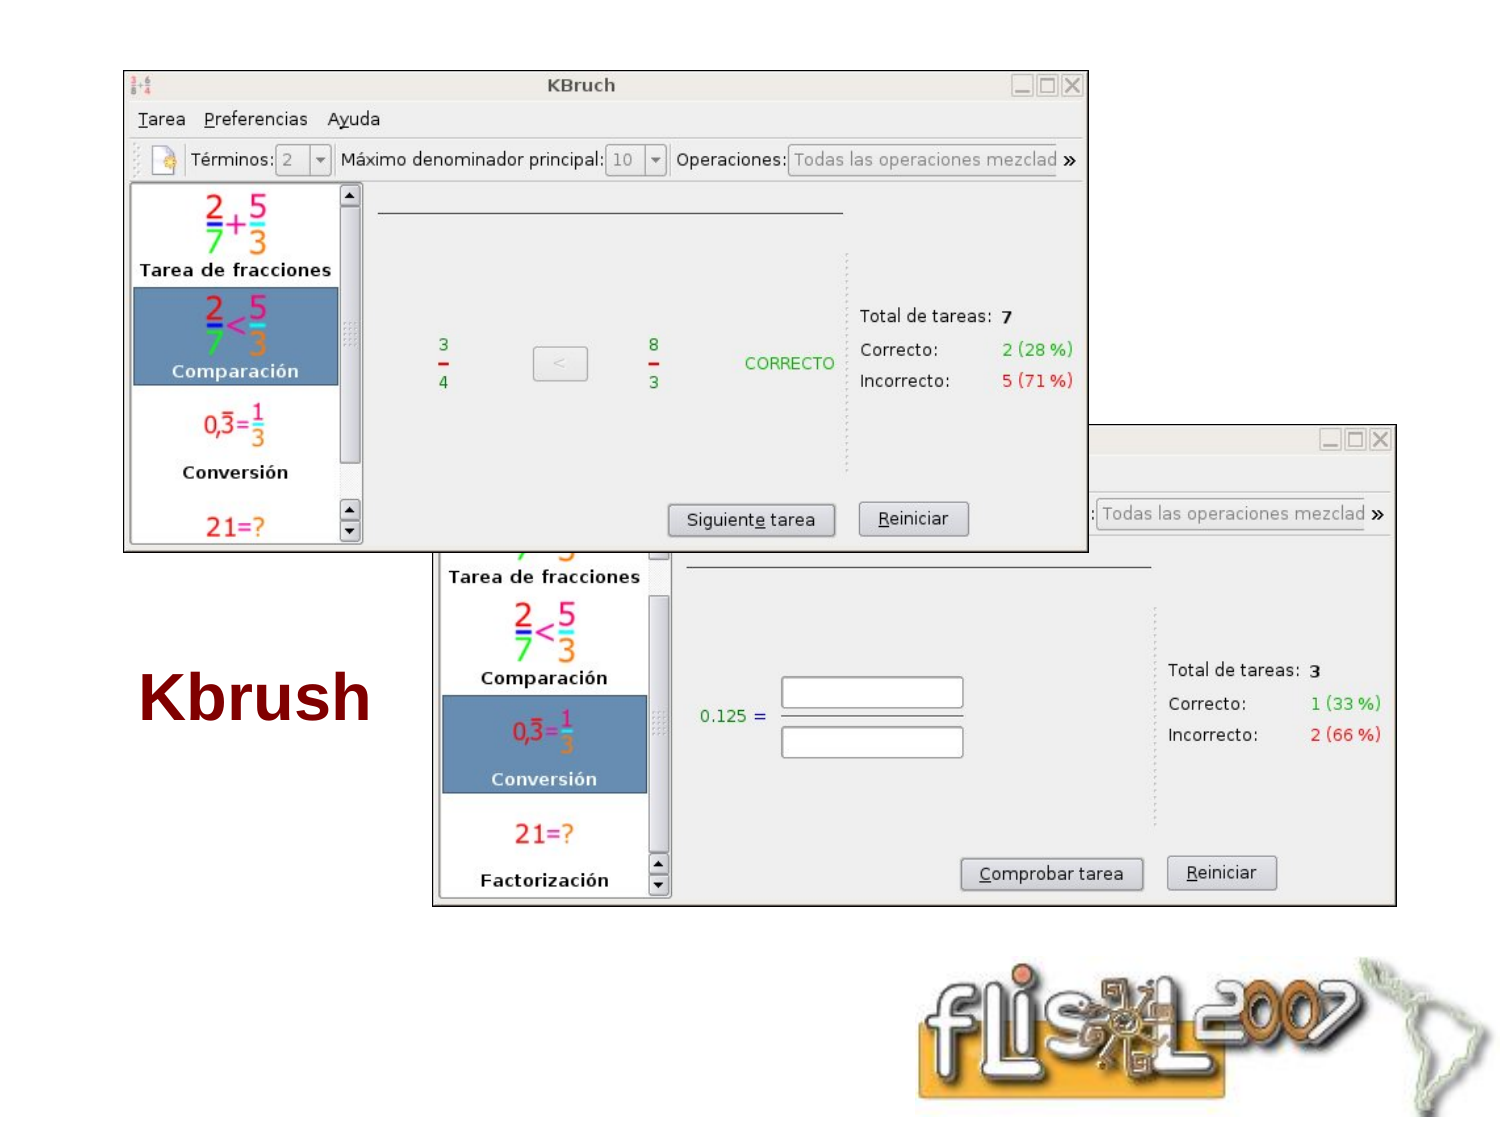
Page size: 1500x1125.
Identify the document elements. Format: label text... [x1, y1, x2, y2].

picture [123, 70, 1397, 907]
text_box Kbrush [138, 662, 373, 736]
picture [915, 956, 1500, 1117]
